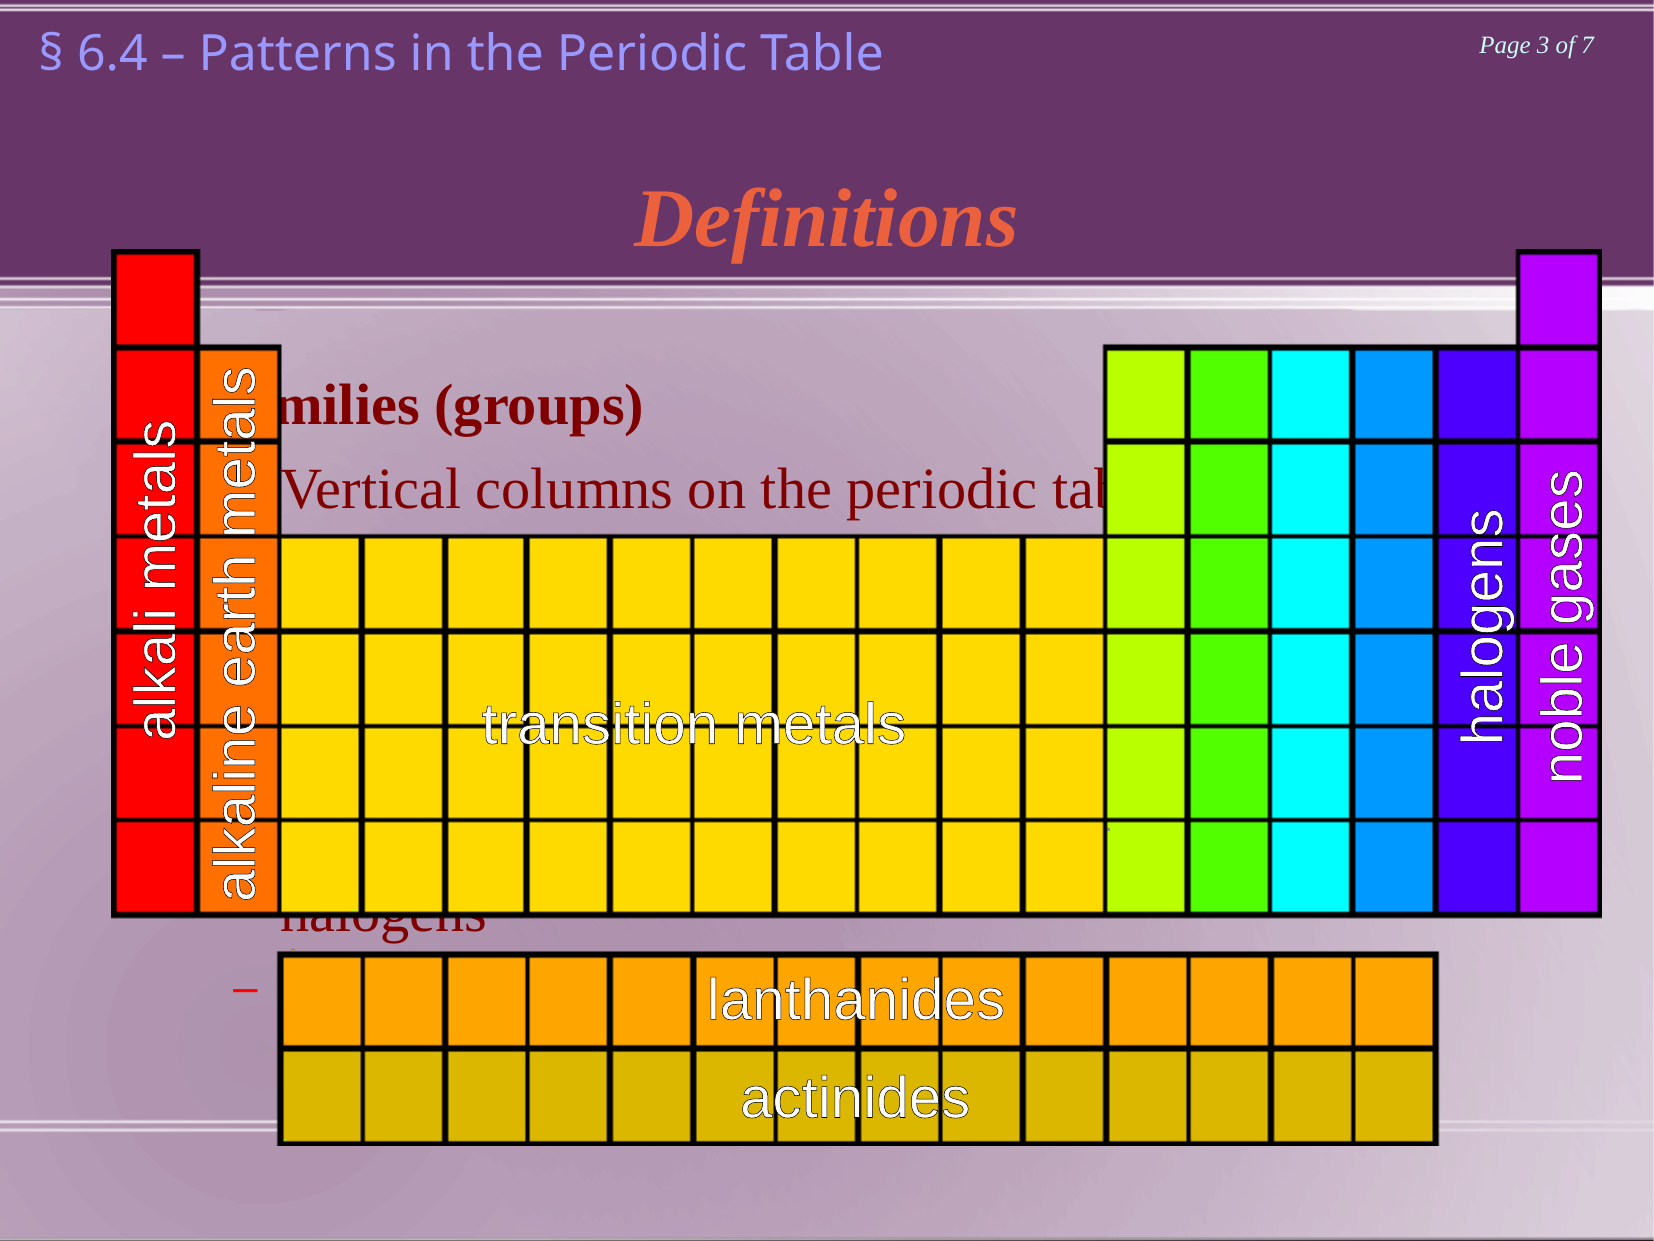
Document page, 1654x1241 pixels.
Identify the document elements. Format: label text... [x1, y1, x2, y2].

text_box transition metals [280, 537, 1108, 910]
text_box actinides [275, 1048, 1435, 1146]
title Definitions [124, 95, 1530, 249]
text_box § 6.4 – Patterns in the Periodic Table [23, 9, 1465, 95]
text_box alkaline earth metals [194, 345, 275, 924]
picture [0, 0, 1654, 1241]
text_box halogens [1442, 355, 1521, 898]
text_box lanthanides [277, 949, 1435, 1048]
text_box Families (groups) Vertical columns on the periodic table 18 in total alkali metals alkaline earth metals transition metals halogens noble gases [124, 1146, 1530, 1205]
text_box noble gases [1521, 332, 1602, 922]
text_box Page <number> of 7 [1465, 23, 1654, 95]
text_box alkali metals [115, 249, 195, 912]
